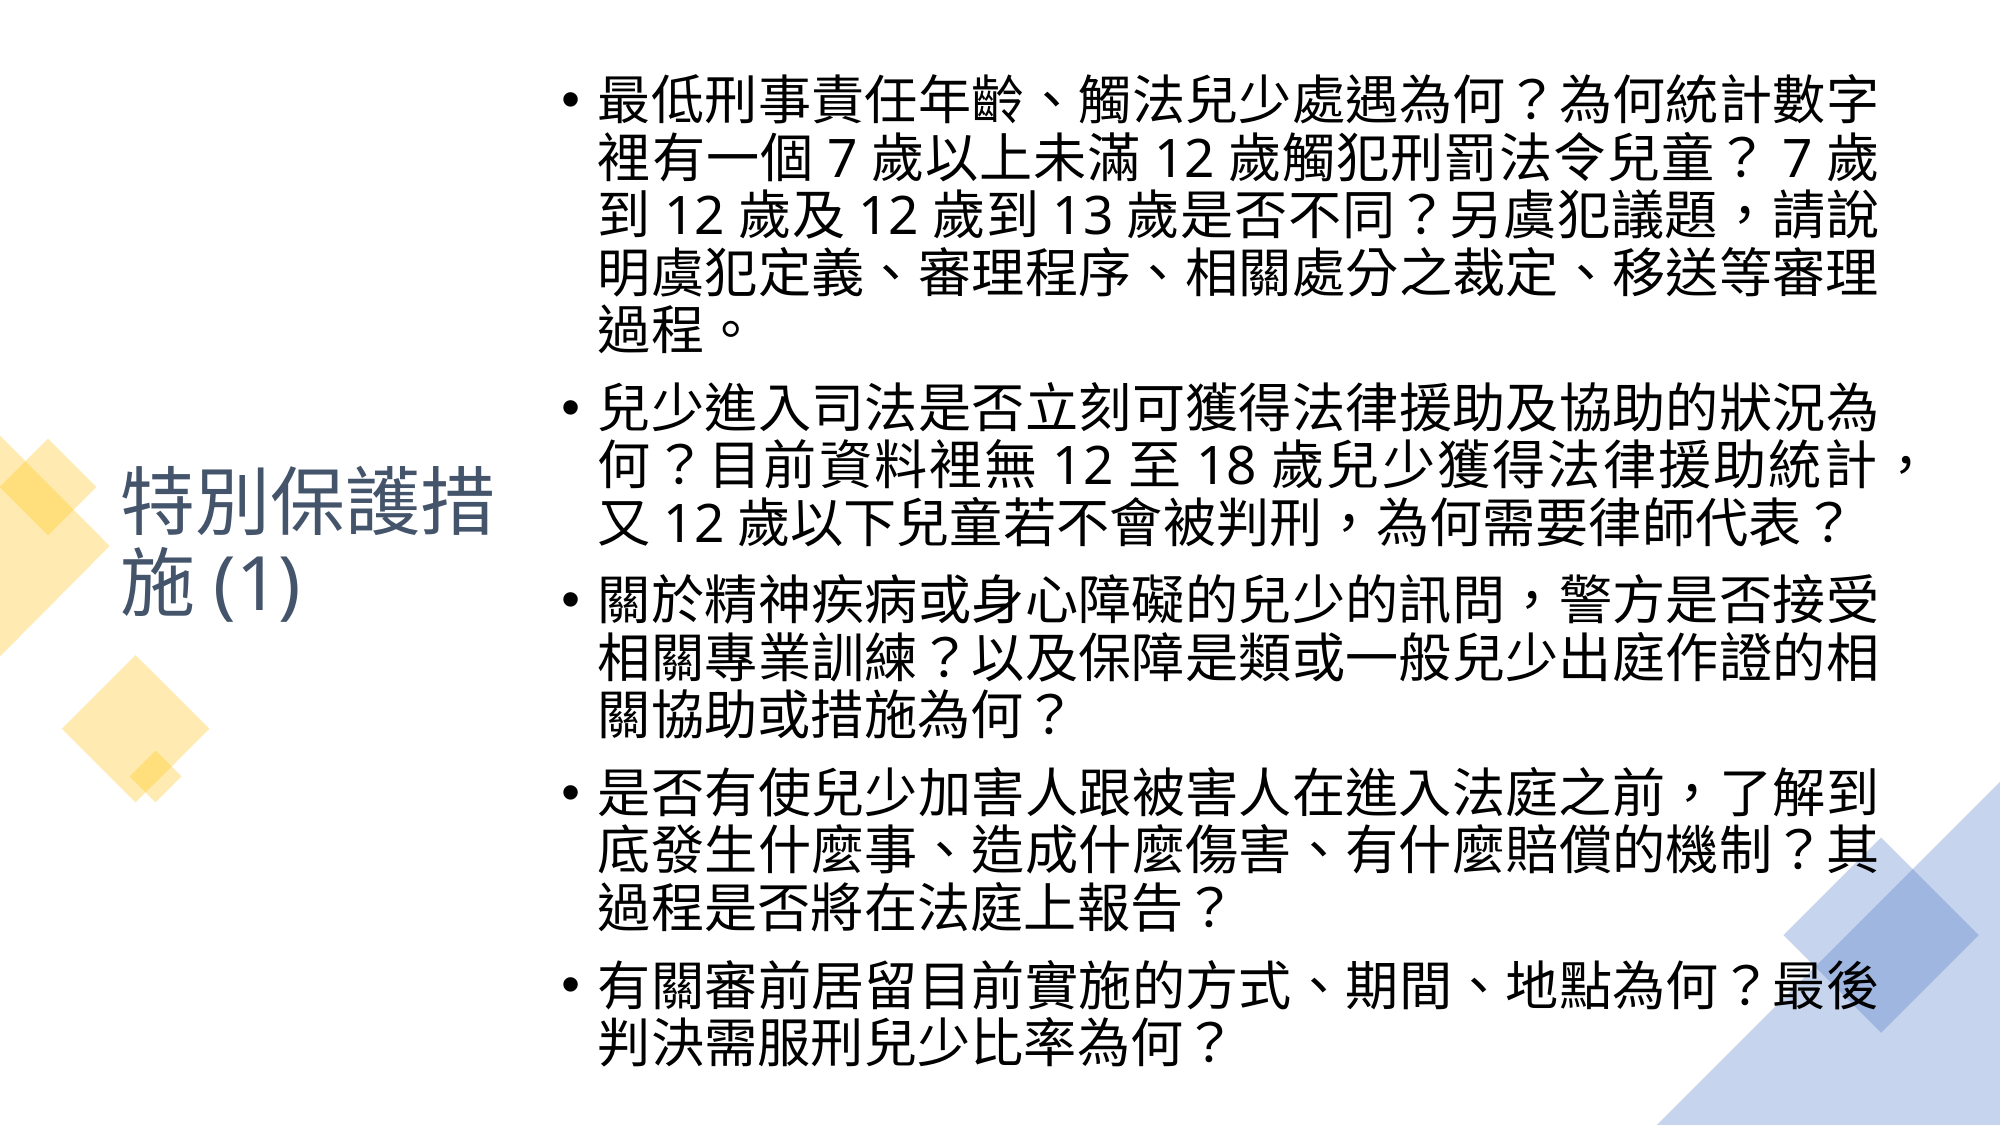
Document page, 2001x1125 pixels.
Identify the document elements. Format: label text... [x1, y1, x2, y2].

list 最低刑事責任年齡、觸法兒少處遇為何？為何統計數字裡有一個7歲以上未滿12歲觸犯刑罰法令兒童？7歲到12歲及12歲到13歲是否不同？另虞犯議題，請說明虞犯定義、審理程序、相關處分之裁定、移送等審理過程。 兒少進入司法是否立刻可獲得法律援助及協助的狀況為何？目前資料裡無12至18歲兒少獲得法律援助統計，又12歲以下兒童若不會被判刑，為何需要律師代表？ 關於精神疾病或身心障礙的兒少的訊問，警方是否接受相關專業訓練？以及保障是類或一般兒少出庭作證的相關協助或措施為何？ 是否有使兒少加害人跟被害人在進入法庭之前，了解到底發生什麼事、造成什麼傷害、有什麼賠償的機制？其過程是否將在法庭上報告？ 有關審前居留目前實施的方式、期間、地點為何？最後判決需服刑兒少比率為何？ [546, 58, 1895, 1090]
title 特別保護措施(1) [105, 101, 538, 990]
text_box [0, 0, 2000, 1125]
